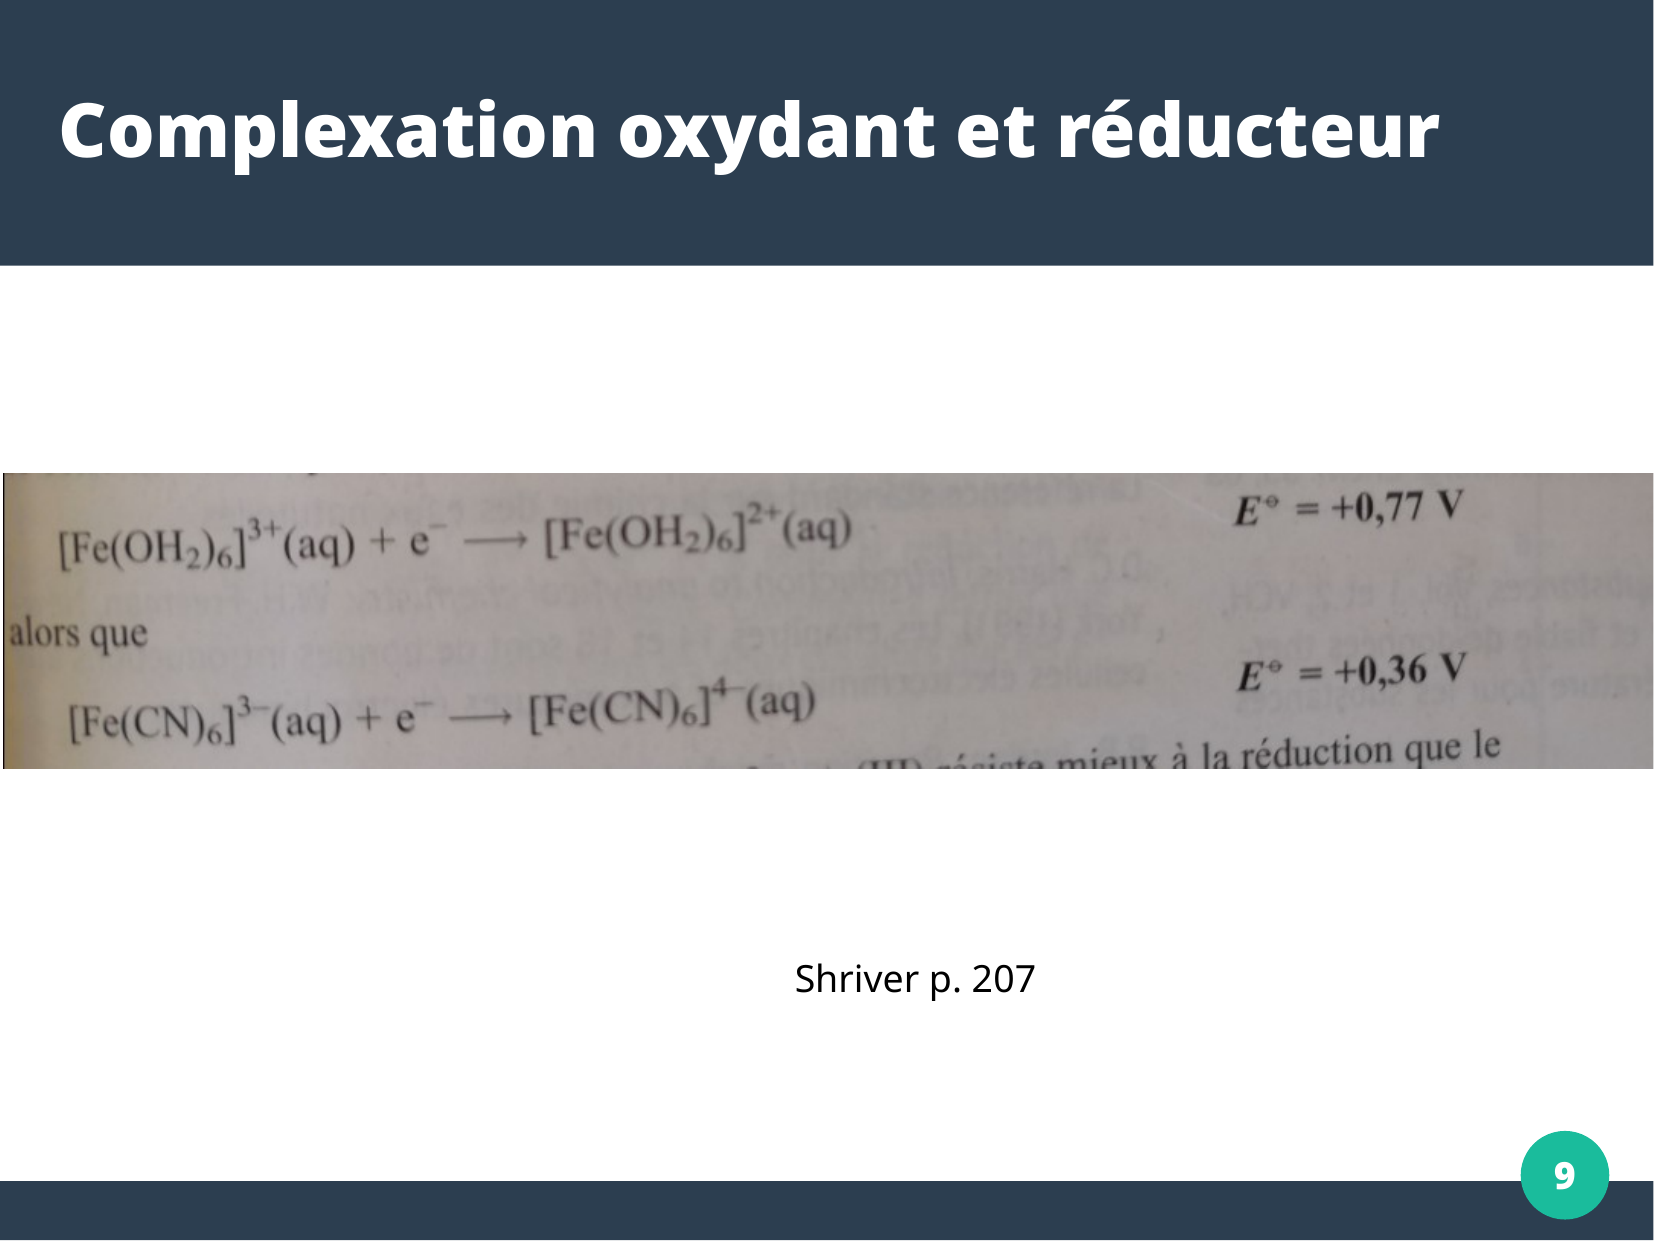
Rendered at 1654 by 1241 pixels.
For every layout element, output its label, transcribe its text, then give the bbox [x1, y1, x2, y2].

picture [3, 473, 1654, 769]
text_box Shriver p. 207 [780, 945, 1291, 1004]
title Complexation oxydant et réducteur [59, 49, 1595, 207]
